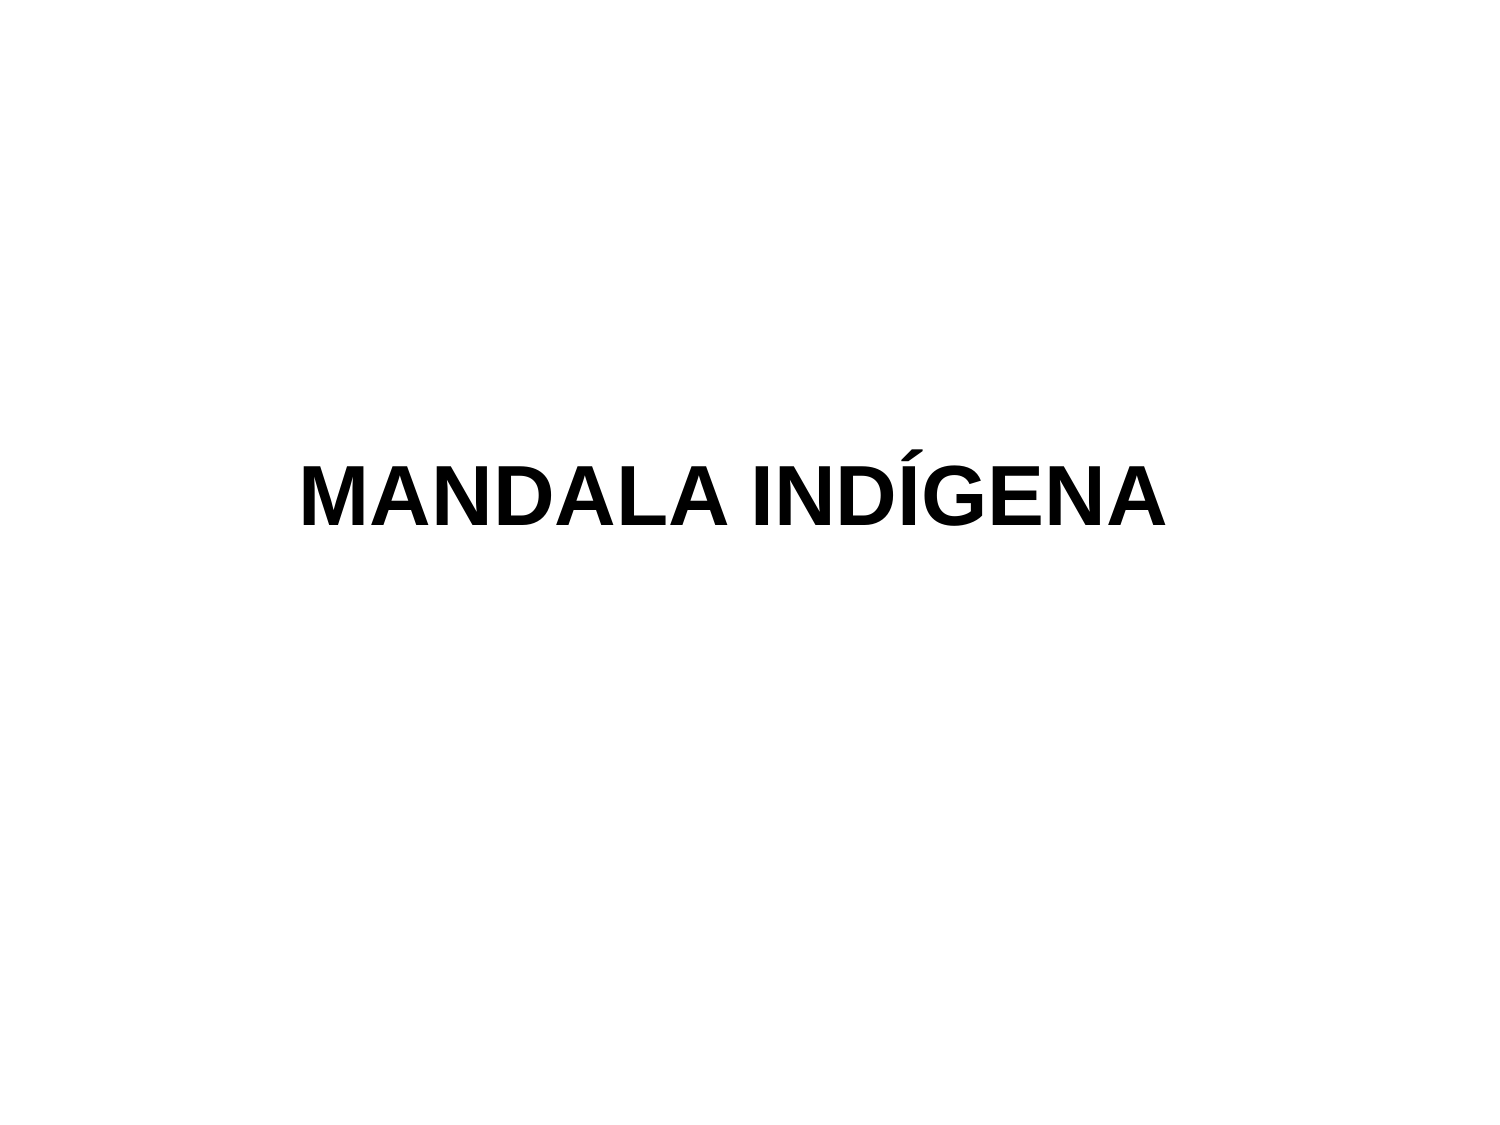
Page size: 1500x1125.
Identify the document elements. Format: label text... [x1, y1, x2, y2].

title MANDALA INDÍGENA [59, 432, 1409, 621]
